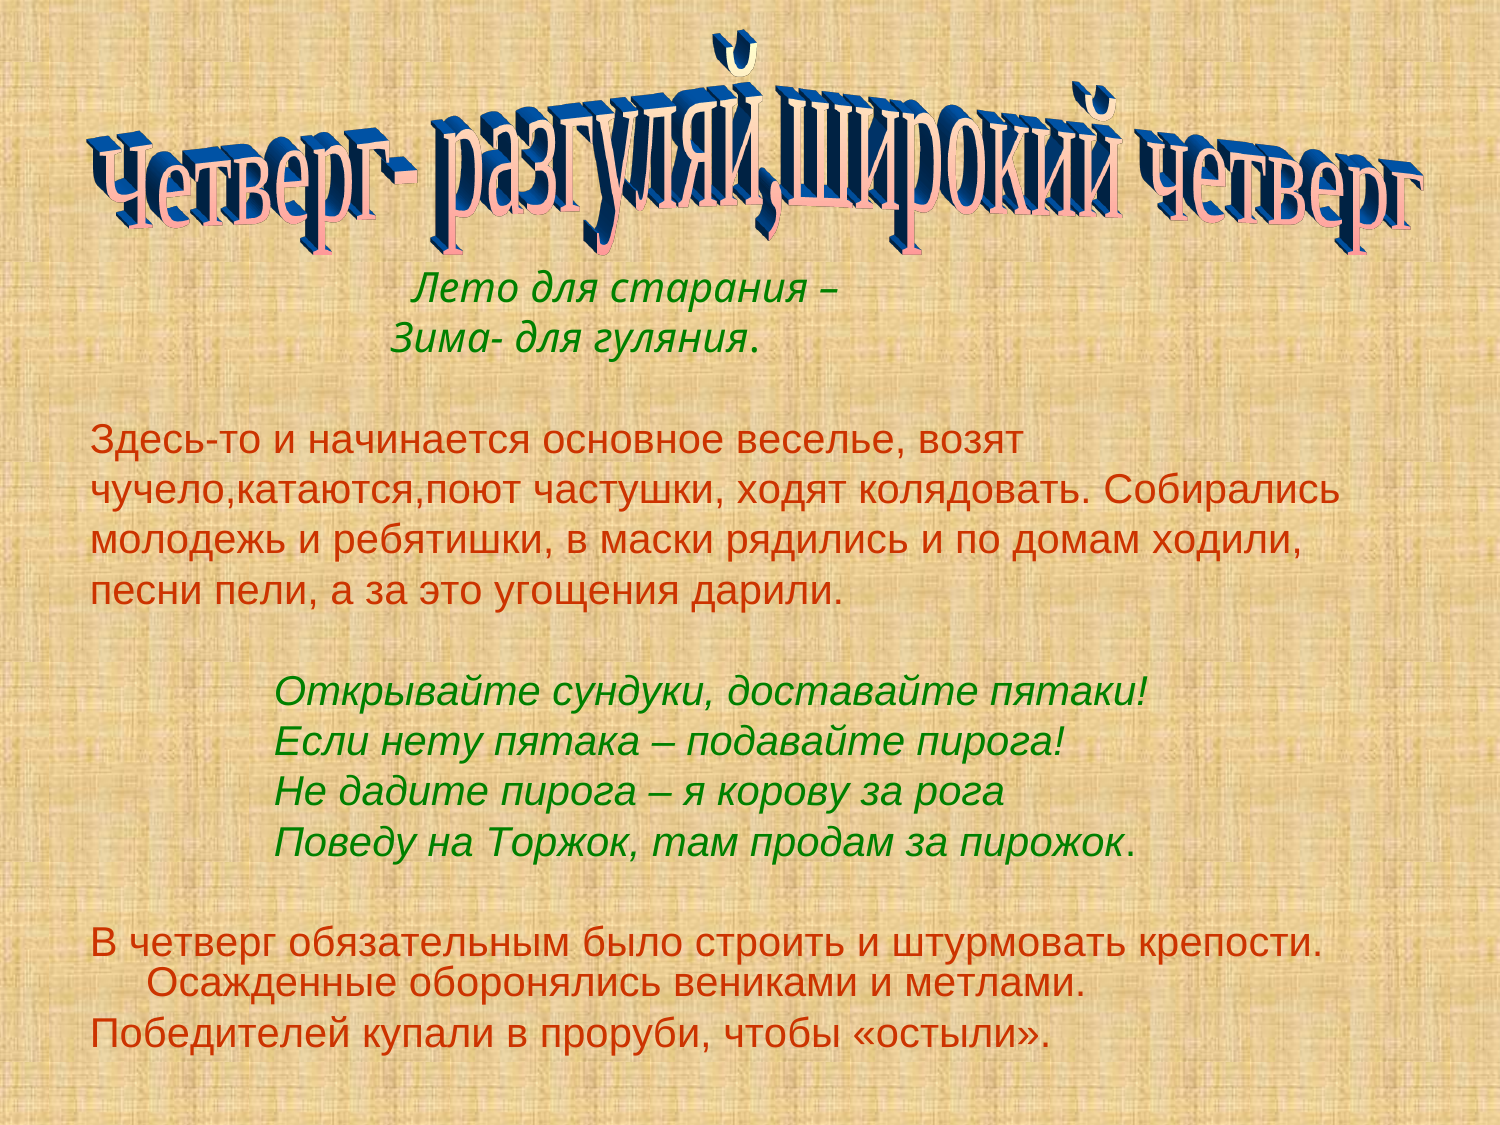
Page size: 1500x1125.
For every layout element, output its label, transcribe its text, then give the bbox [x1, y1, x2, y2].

picture [0, 0, 1500, 1125]
list Лето для старания – Зима- для гуляния. Здесь-то и начинается основное веселье, возят чучело,катаются,поют частушки, ходят колядовать. Собирались молодежь и ребятишки, в маски рядились и по домам ходили, песни пели, а за это угощения дарили. Открывайте сундуки, доставайте пятаки! Если нету пятака – подавайте пирога! Не дадите пирога – я корову за рога Поведу на Торжок, там продам за пирожок. В четверг обязательным было строить и штурмовать крепости. Осажденные оборонялись вениками и метлами. Победителей купали в проруби, чтобы «остыли». [75, 262, 1426, 1064]
